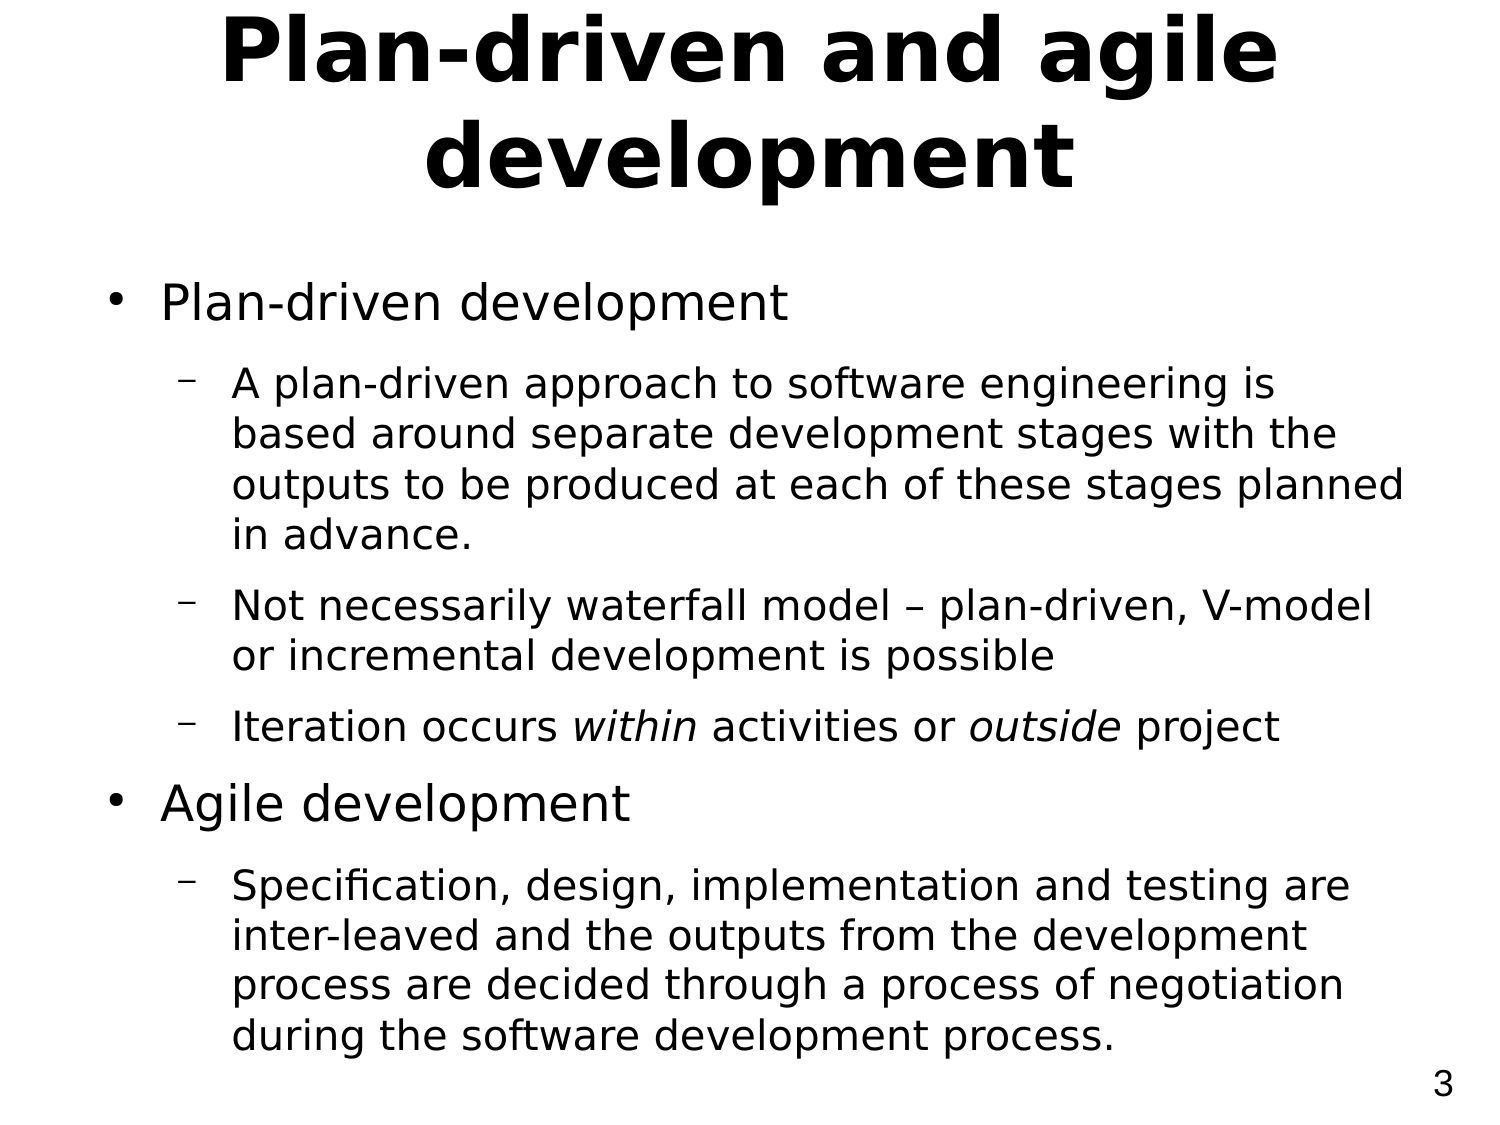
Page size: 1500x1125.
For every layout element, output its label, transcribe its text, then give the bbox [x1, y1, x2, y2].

list Plan-driven development A plan-driven approach to software engineering is based around separate development stages with the outputs to be produced at each of these stages planned in advance. Not necessarily waterfall model – plan-driven, V-model or incremental development is possible Iteration occurs within activities or outside project Agile development Specification, design, implementation and testing are inter-leaved and the outputs from the development process are decided through a process of negotiation during the software development process. [75, 263, 1425, 1063]
title Plan-driven and agile development [75, 33, 1425, 166]
